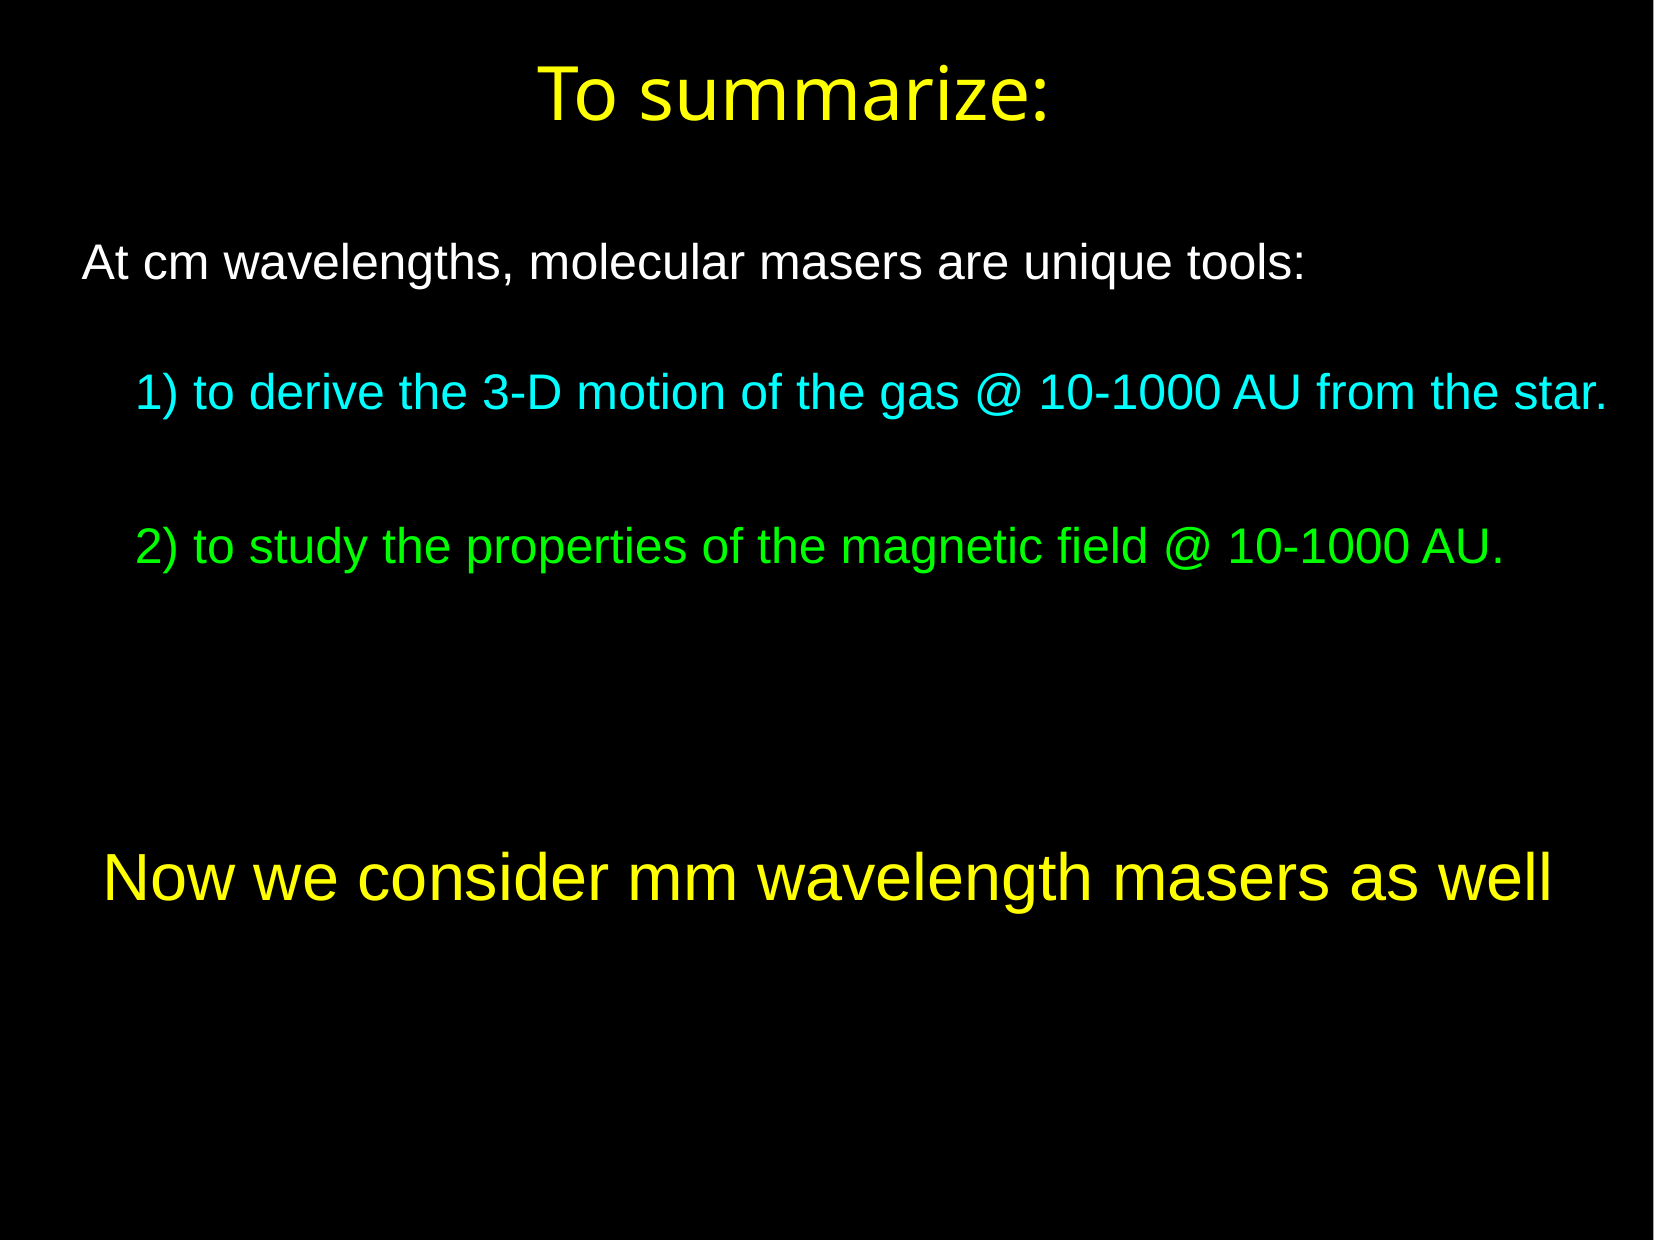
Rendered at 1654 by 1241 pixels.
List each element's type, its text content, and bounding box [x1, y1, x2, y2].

text_box At cm wavelengths, molecular masers are unique tools: [66, 199, 1323, 271]
text_box To summarize: [522, 32, 1132, 135]
text_box 2) to study the properties of the magnetic field @ 10-1000 AU. [120, 482, 1549, 554]
text_box 1) to derive the 3-D motion of the gas @ 10-1000 AU from the star. [120, 329, 1625, 401]
text_box Now we consider mm wavelength masers as well [87, 795, 1574, 886]
